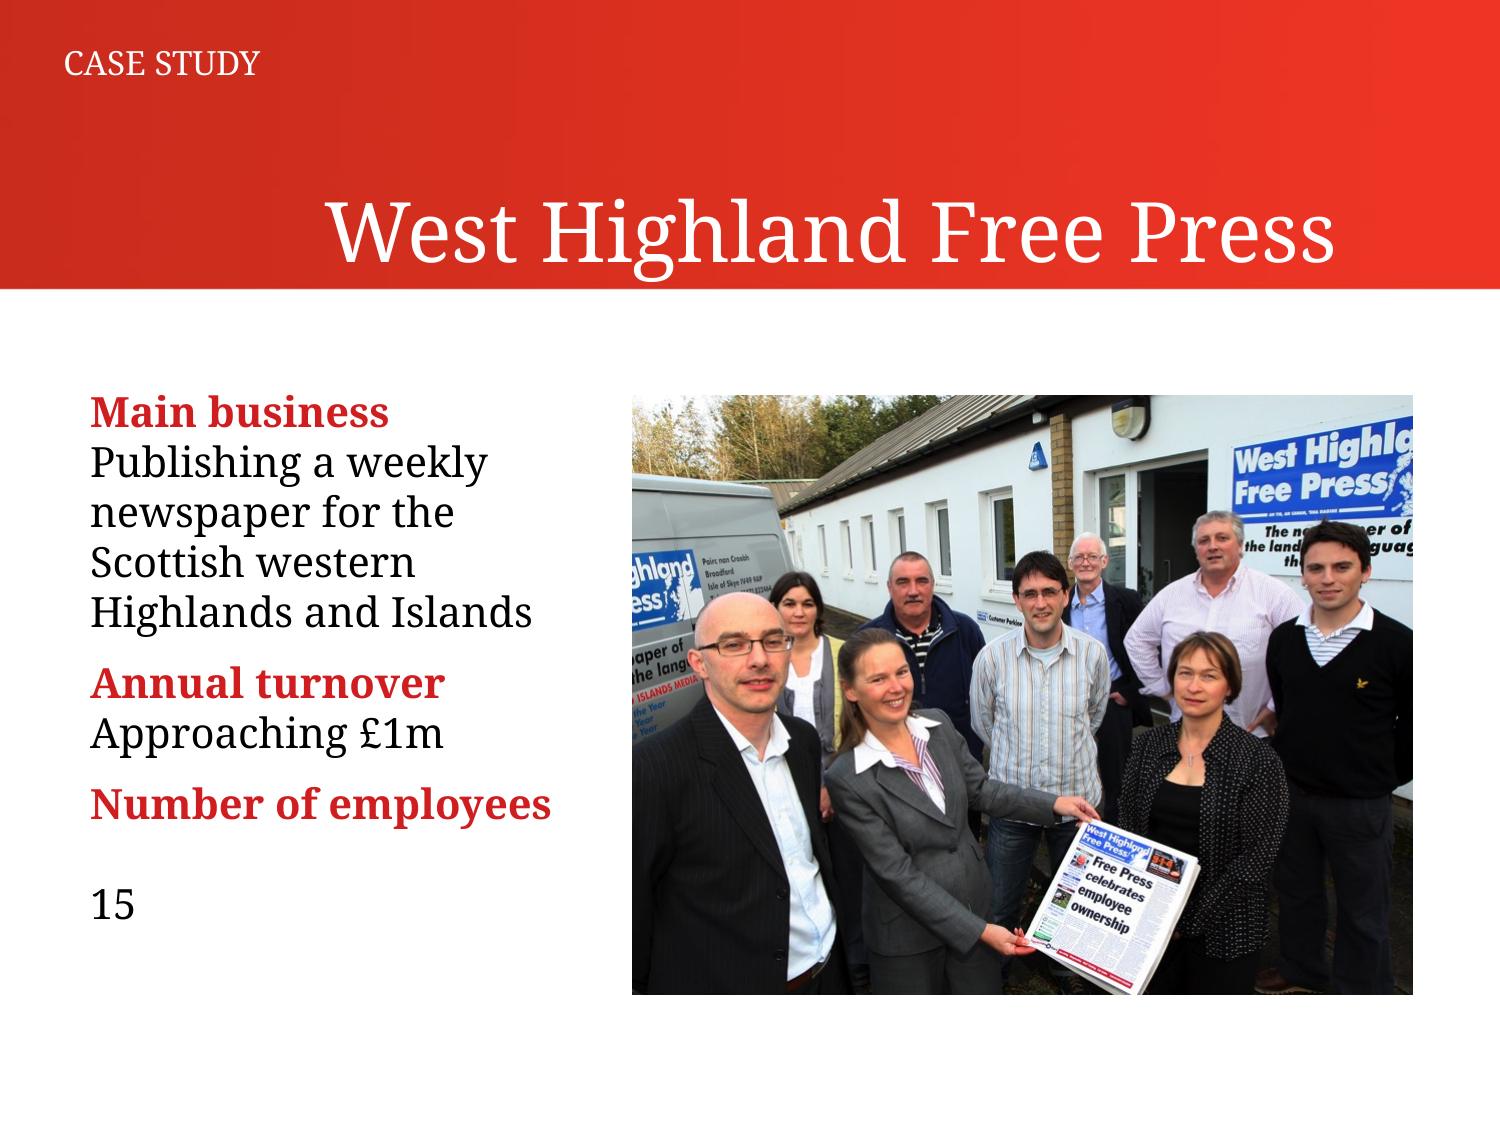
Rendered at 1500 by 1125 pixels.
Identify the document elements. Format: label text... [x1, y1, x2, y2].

text_box CASE STUDY [48, 34, 342, 90]
title West Highland Free Press [310, 172, 1402, 287]
text_box Main business Publishing a weekly newspaper for the Scottish western Highlands and Islands Annual turnover Approaching £1m Number of employees 15 [75, 378, 576, 1089]
picture [0, 0, 1500, 1125]
